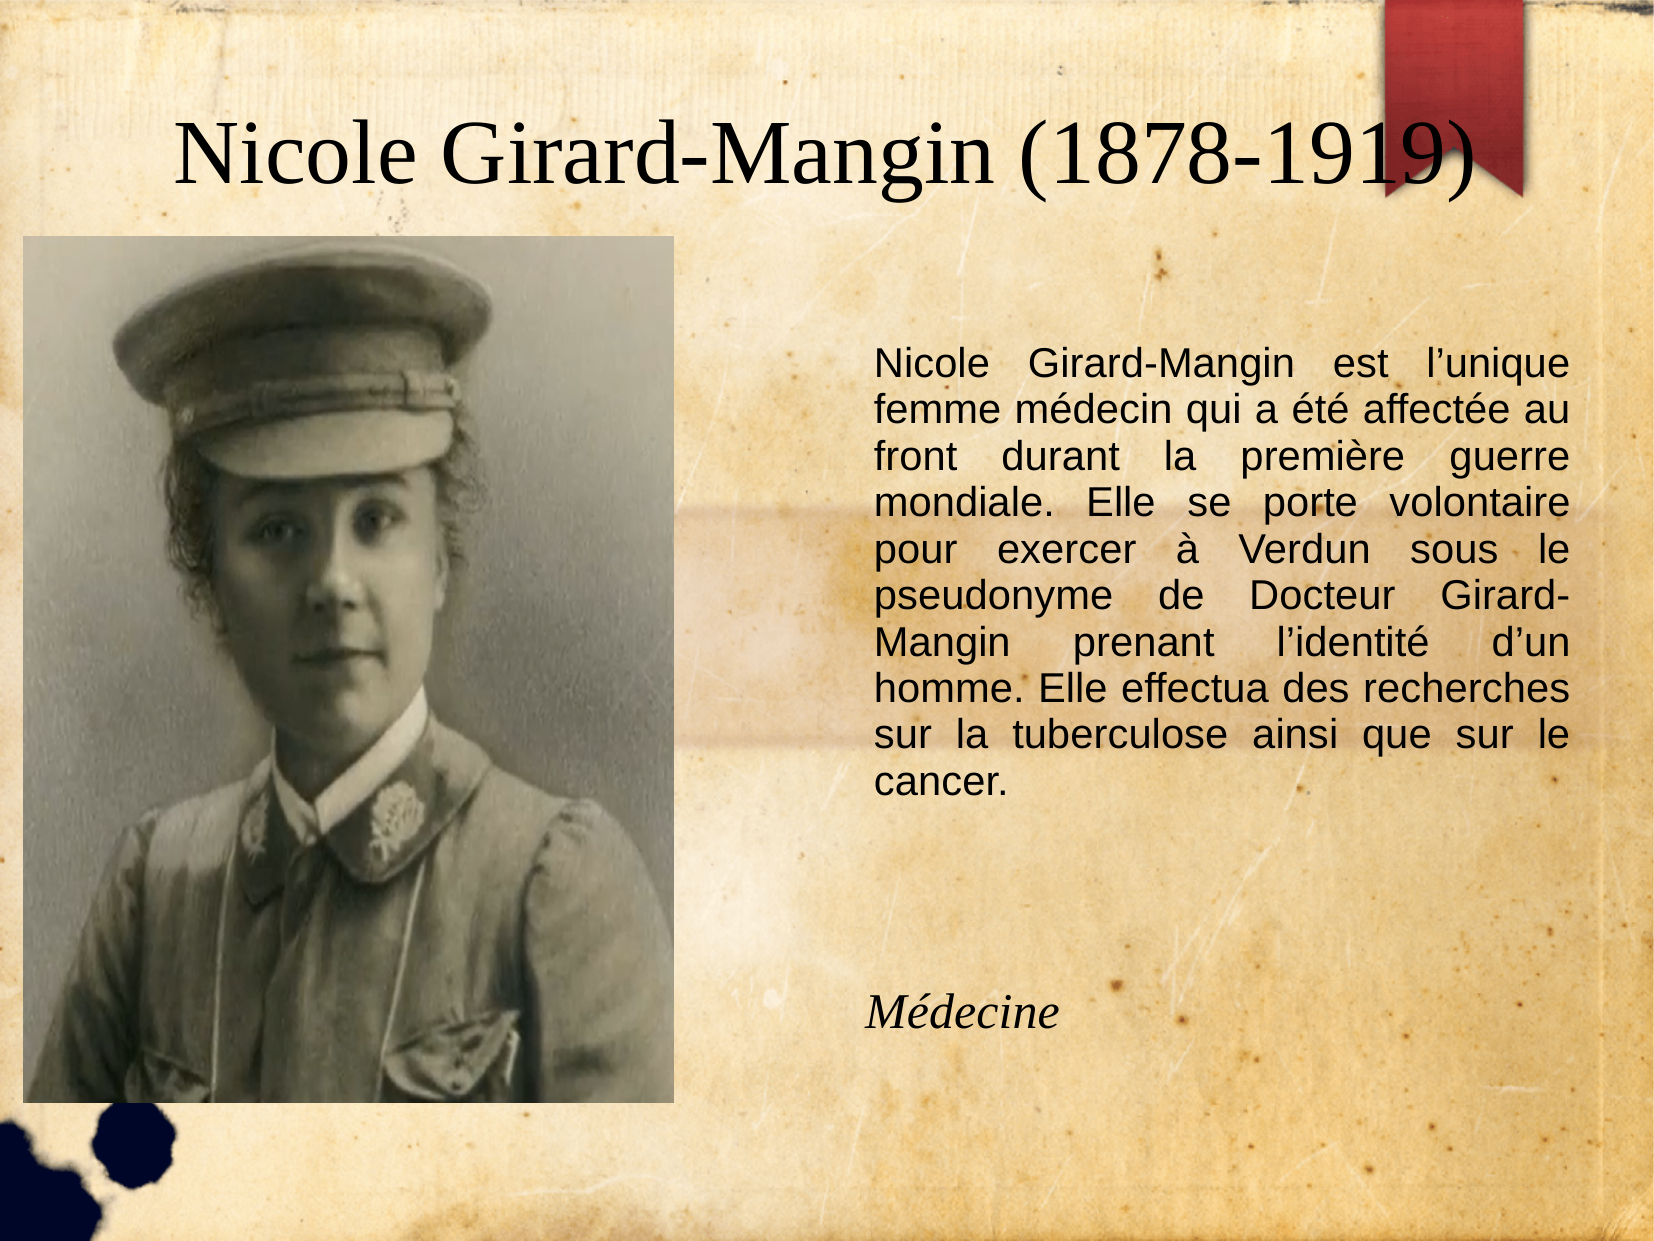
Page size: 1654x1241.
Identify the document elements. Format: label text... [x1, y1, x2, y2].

text_box Médecine [850, 976, 1512, 1070]
picture [0, 0, 1654, 1241]
subtitle Nicole Girard-Mangin est l’unique femme médecin qui a été affectée au front durant la première guerre mondiale. Elle se porte volontaire pour exercer à Verdun sous le pseudonyme de Docteur Girard-Mangin prenant l’identité d’un homme. Elle effectua des recherches sur la tuberculose ainsi que sur le cancer. [874, 256, 1571, 888]
title Nicole Girard-Mangin (1878-1919) [82, 49, 1571, 257]
